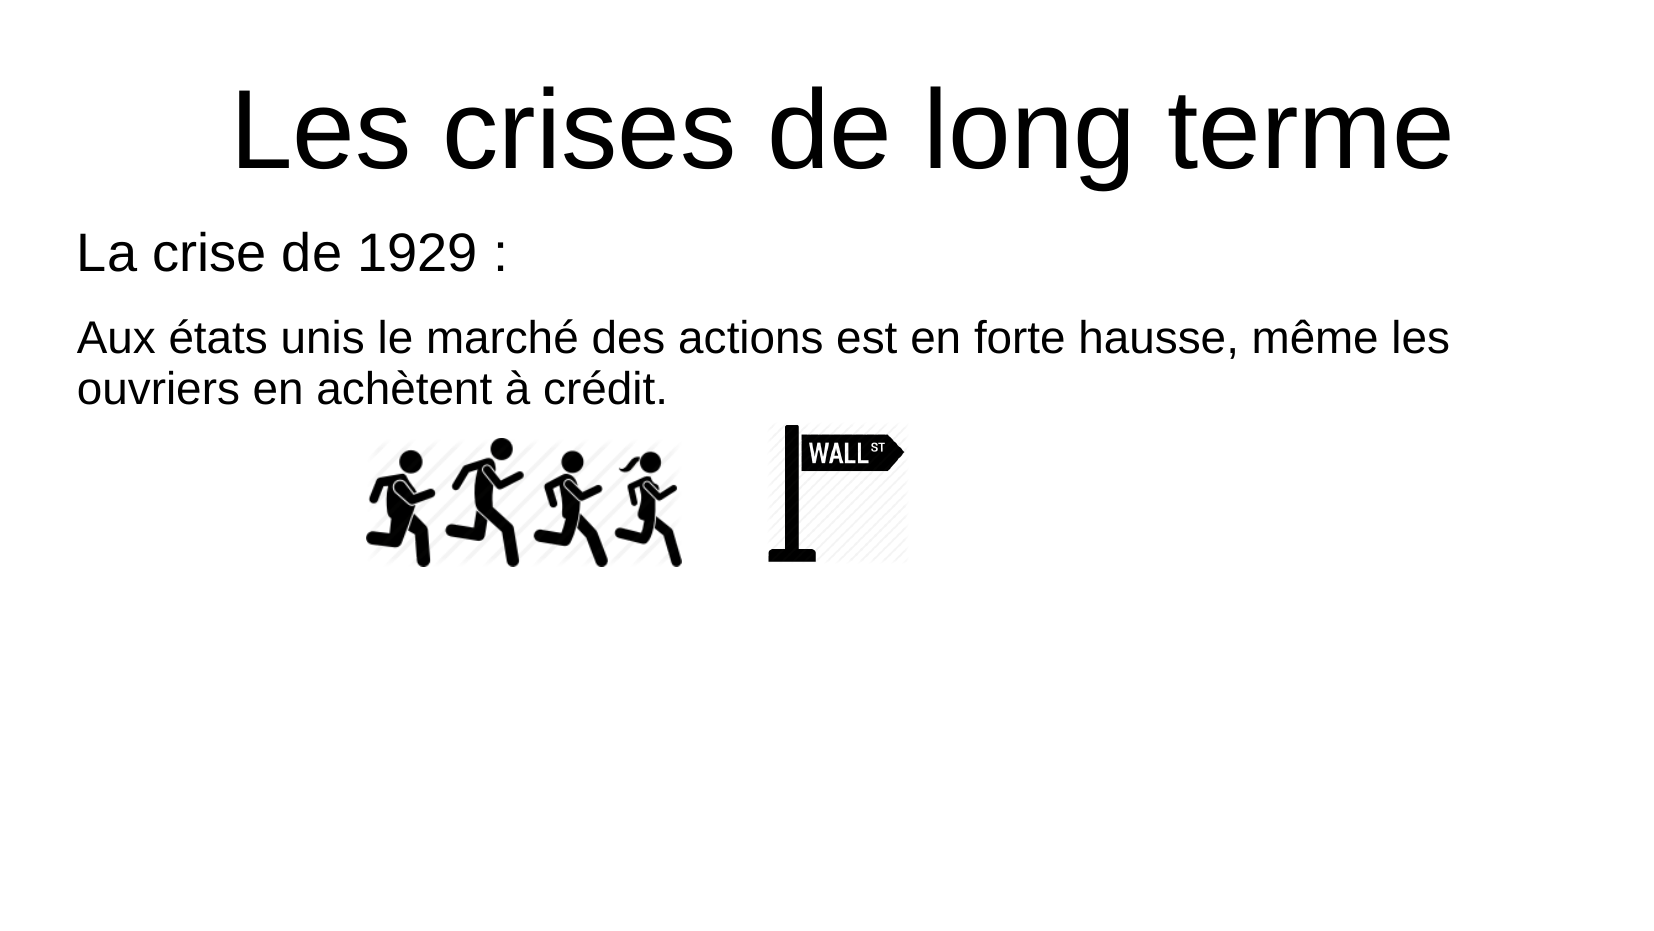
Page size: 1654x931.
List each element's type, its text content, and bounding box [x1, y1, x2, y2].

picture [366, 438, 682, 567]
text_box La crise de 1929 : [62, 214, 547, 305]
picture [766, 421, 909, 565]
text_box Aux états unis le marché des actions est en forte hausse, même les ouvriers en achètent à crédit. [62, 304, 1601, 436]
title Les crises de long terme [98, 51, 1587, 207]
